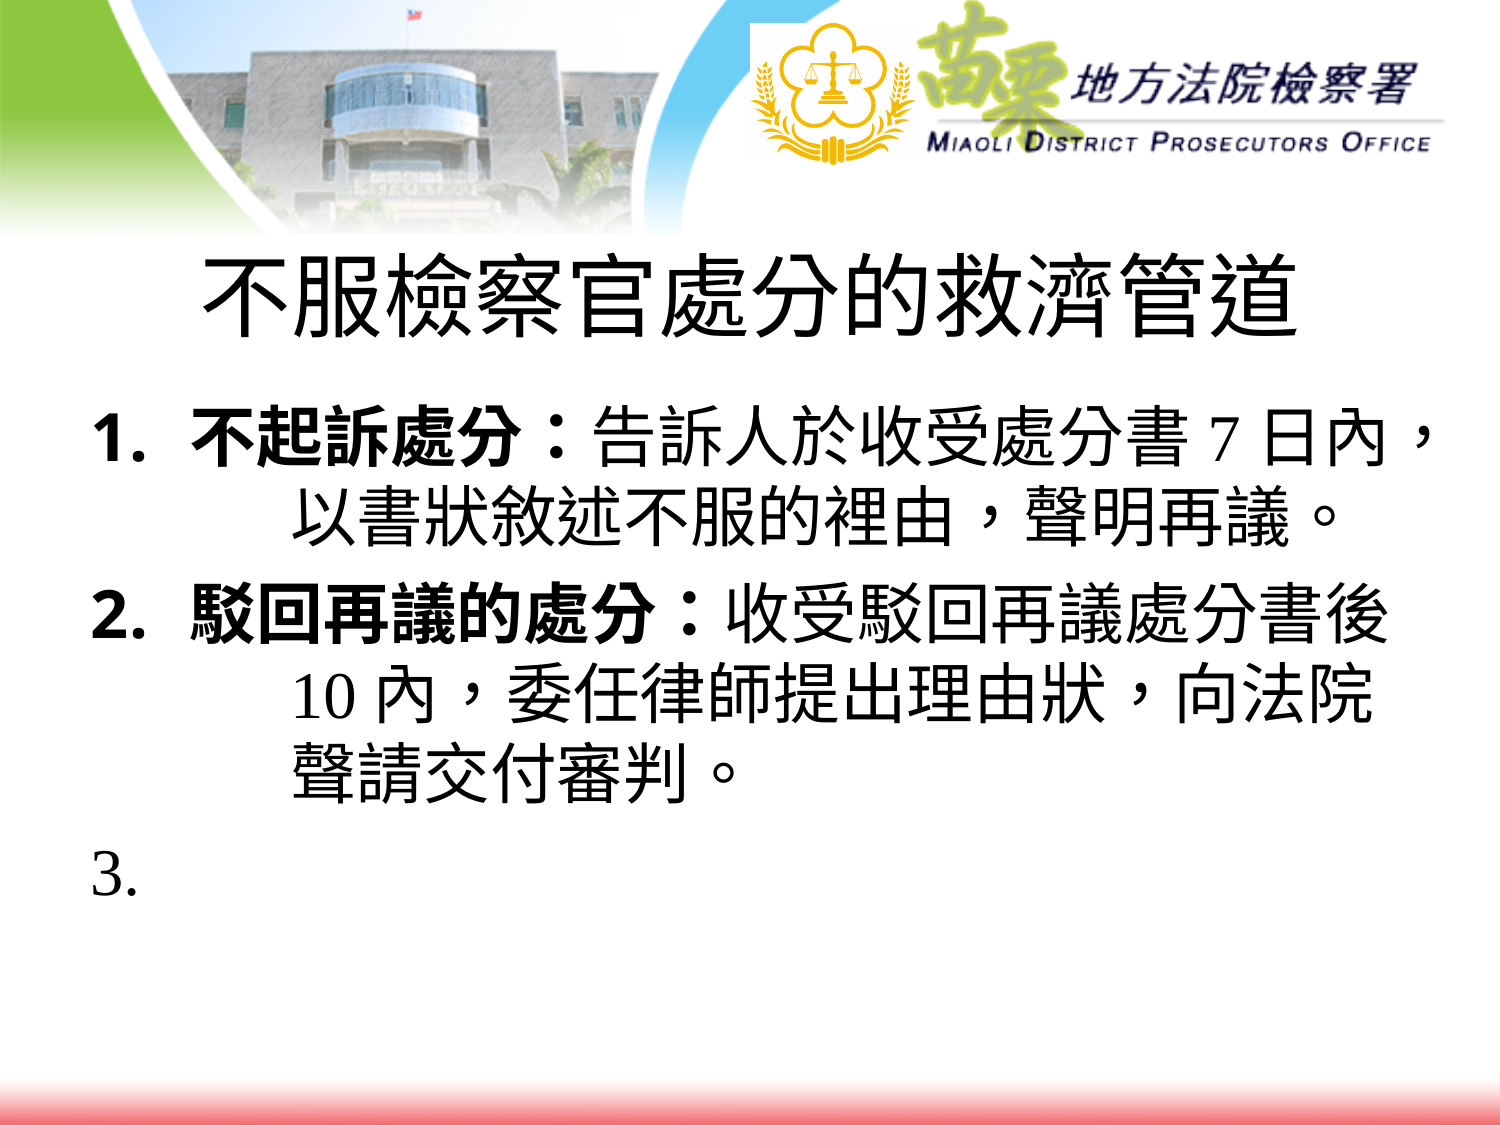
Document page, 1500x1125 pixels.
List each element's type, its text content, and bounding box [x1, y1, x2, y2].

list 不起訴處分：告訴人於收受處分書7日內，以書狀敘述不服的裡由，聲明再議。 駁回再議的處分：收受駁回再議處分書後10內，委任律師提出理由狀，向法院聲請交付審判。 [75, 387, 1426, 1038]
title 不服檢察官處分的救濟管道 [75, 200, 1426, 387]
